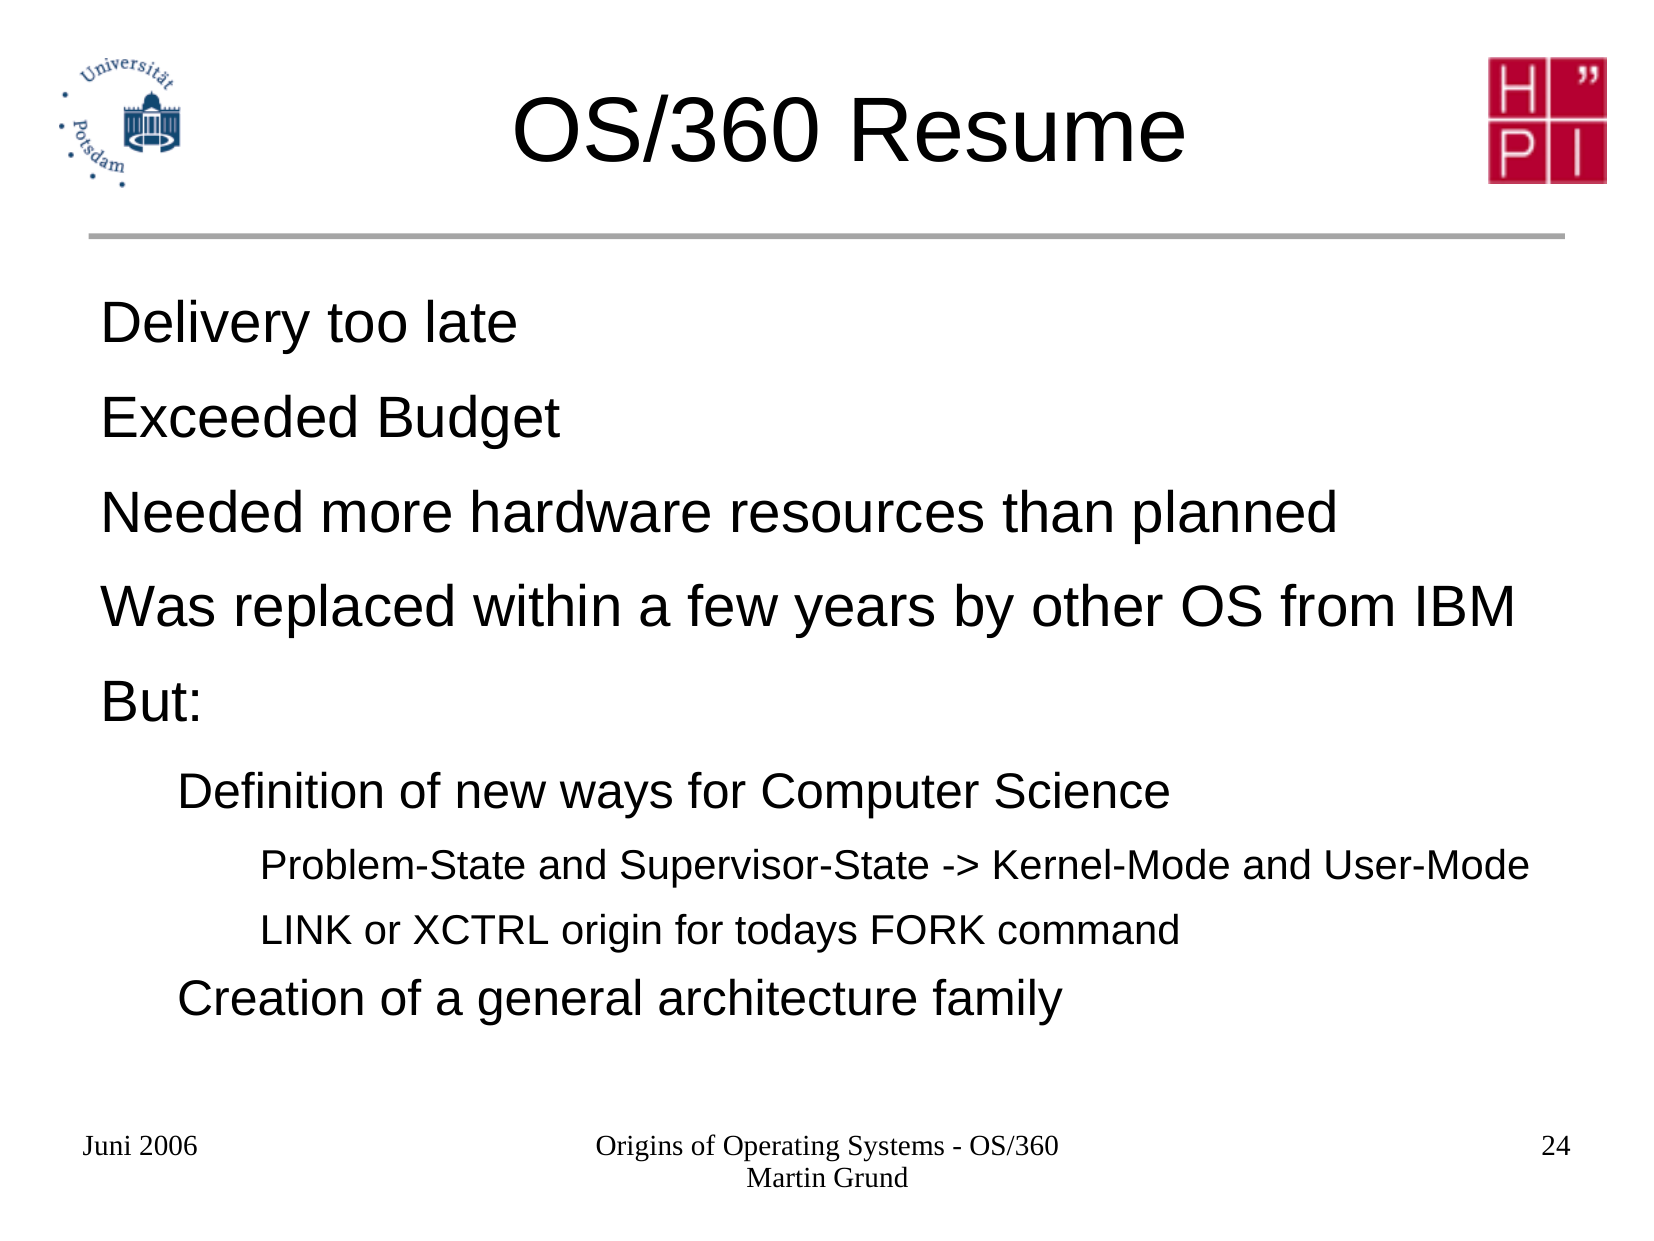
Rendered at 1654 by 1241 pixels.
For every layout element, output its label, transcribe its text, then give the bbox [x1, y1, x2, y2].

picture [59, 58, 181, 188]
list Delivery too late Exceeded Budget Needed more hardware resources than planned Was replaced within a few years by other OS from IBM But: Definition of new ways for Computer Science Problem-State and Supervisor-State -> Kernel-Mode and User-Mode LINK or XCTRL origin for todays FORK command Creation of a general architecture family [82, 290, 1571, 1109]
title OS/360 Resume [230, 25, 1471, 233]
picture [1488, 57, 1607, 184]
